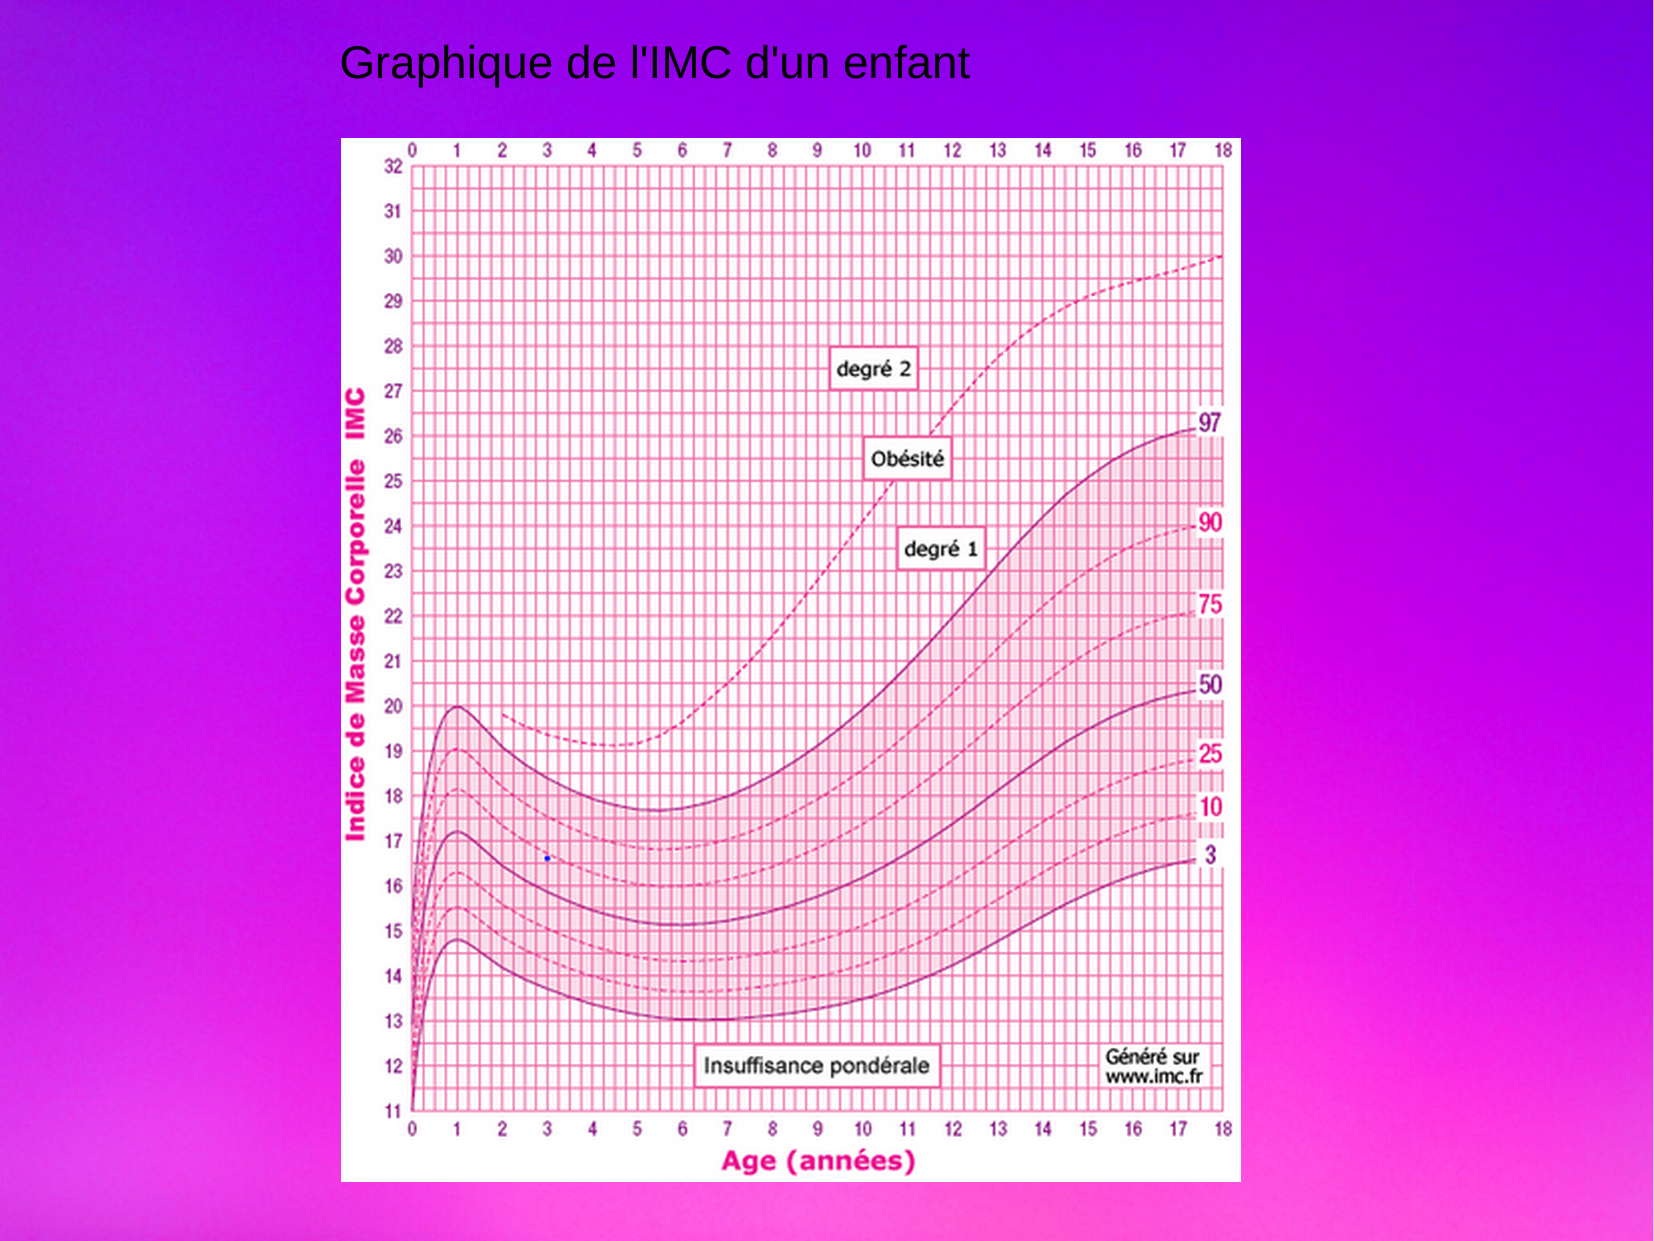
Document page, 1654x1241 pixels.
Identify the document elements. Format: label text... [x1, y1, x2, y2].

picture [0, 0, 1654, 1241]
text_box Graphique de l'IMC d'un enfant [324, 29, 1300, 96]
